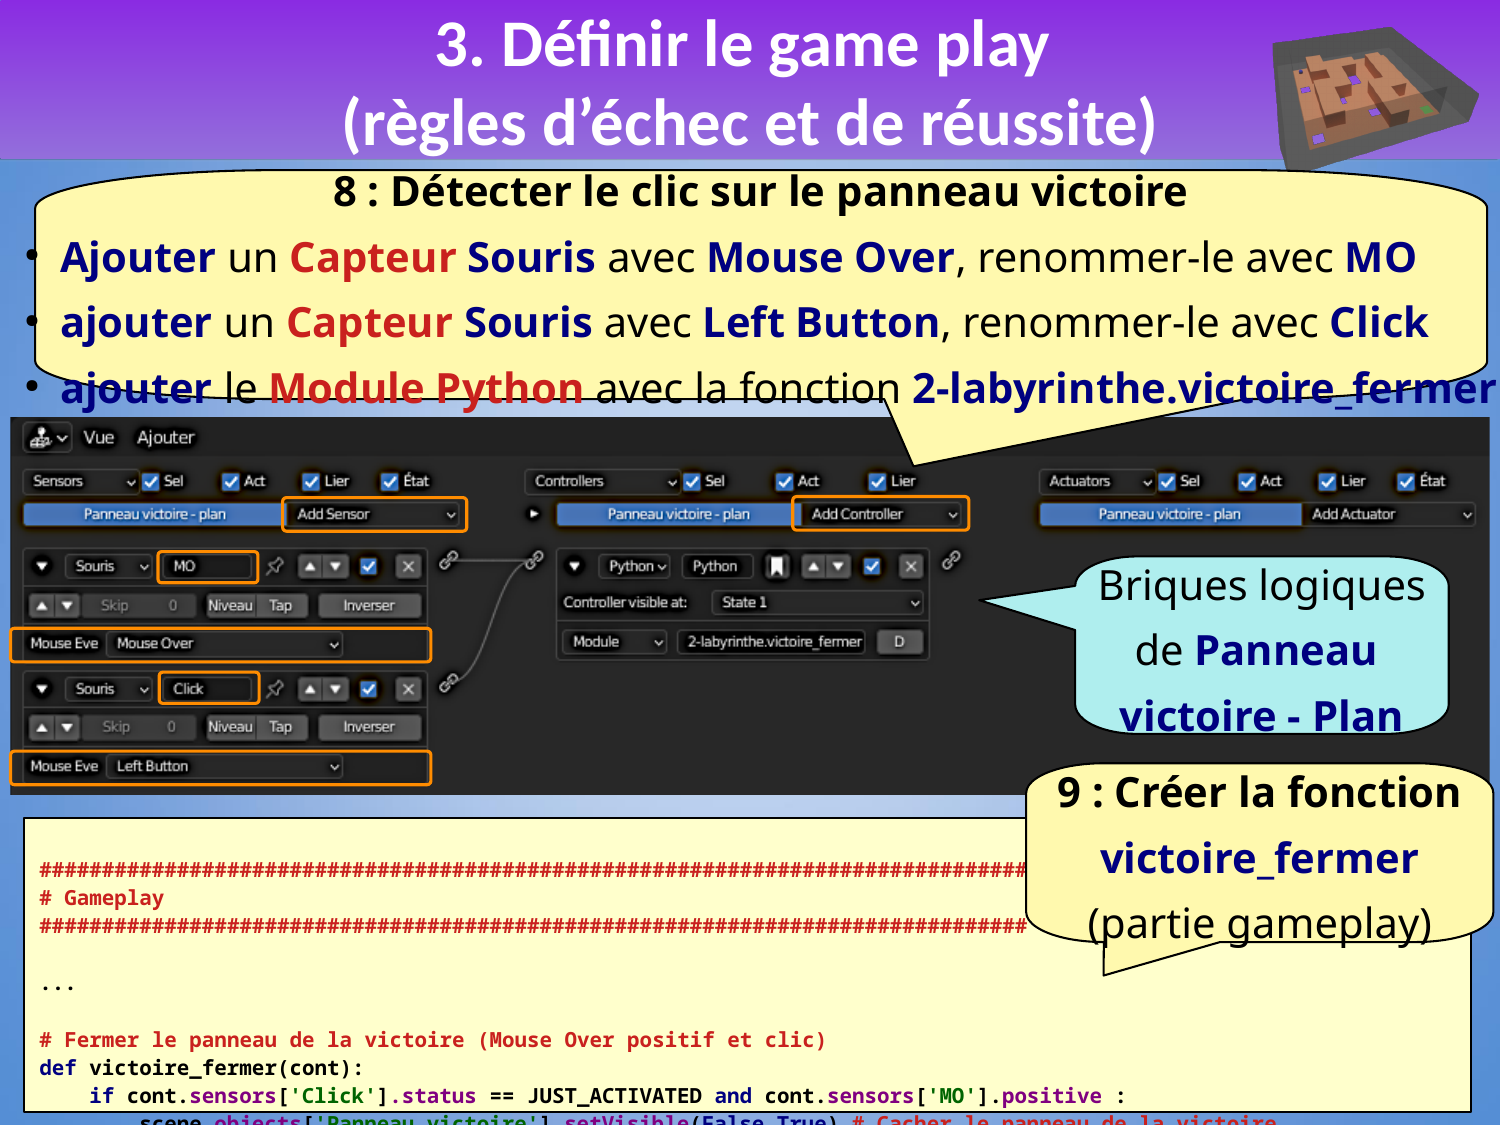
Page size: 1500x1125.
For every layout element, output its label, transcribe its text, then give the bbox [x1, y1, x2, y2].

picture [0, 27, 1500, 1125]
text_box 8 : Détecter le clic sur le panneau victoire Ajouter un Capteur Souris avec Mouse Over, renommer-le avec MO ajouter un Capteur Souris avec Left Button, renommer-le avec Click ajouter le Module Python avec la fonction 2-labyrinthe.victoire_fermer [35, 170, 1488, 467]
text_box ############################################################################### # Gameplay ############################################################################### ... # Fermer le panneau de la victoire (Mouse Over positif et clic) def victoire_fermer(cont): if cont.sensors['Click'].status == JUST_ACTIVATED and cont.sensors['MO'].positive : scene.objects['Panneau victoire'].setVisible(False,True) # Cacher le panneau de la victoire scene.objects['Panneau victoire - plan'].suspendPhysics(True) # Suspendre la physique du panneau scene.objects['Bille']['z']= -21 # On provoque le redémarrage si la bille est ressortie [23, 818, 1471, 1112]
text_box 3. Définir le game play (règles d’échec et de réussite) [0, 0, 1500, 159]
text_box Briques logiques de Panneau victoire - Plan [979, 556, 1449, 734]
text_box 9 : Créer la fonction victoire_fermer (partie gameplay) [1026, 763, 1494, 976]
